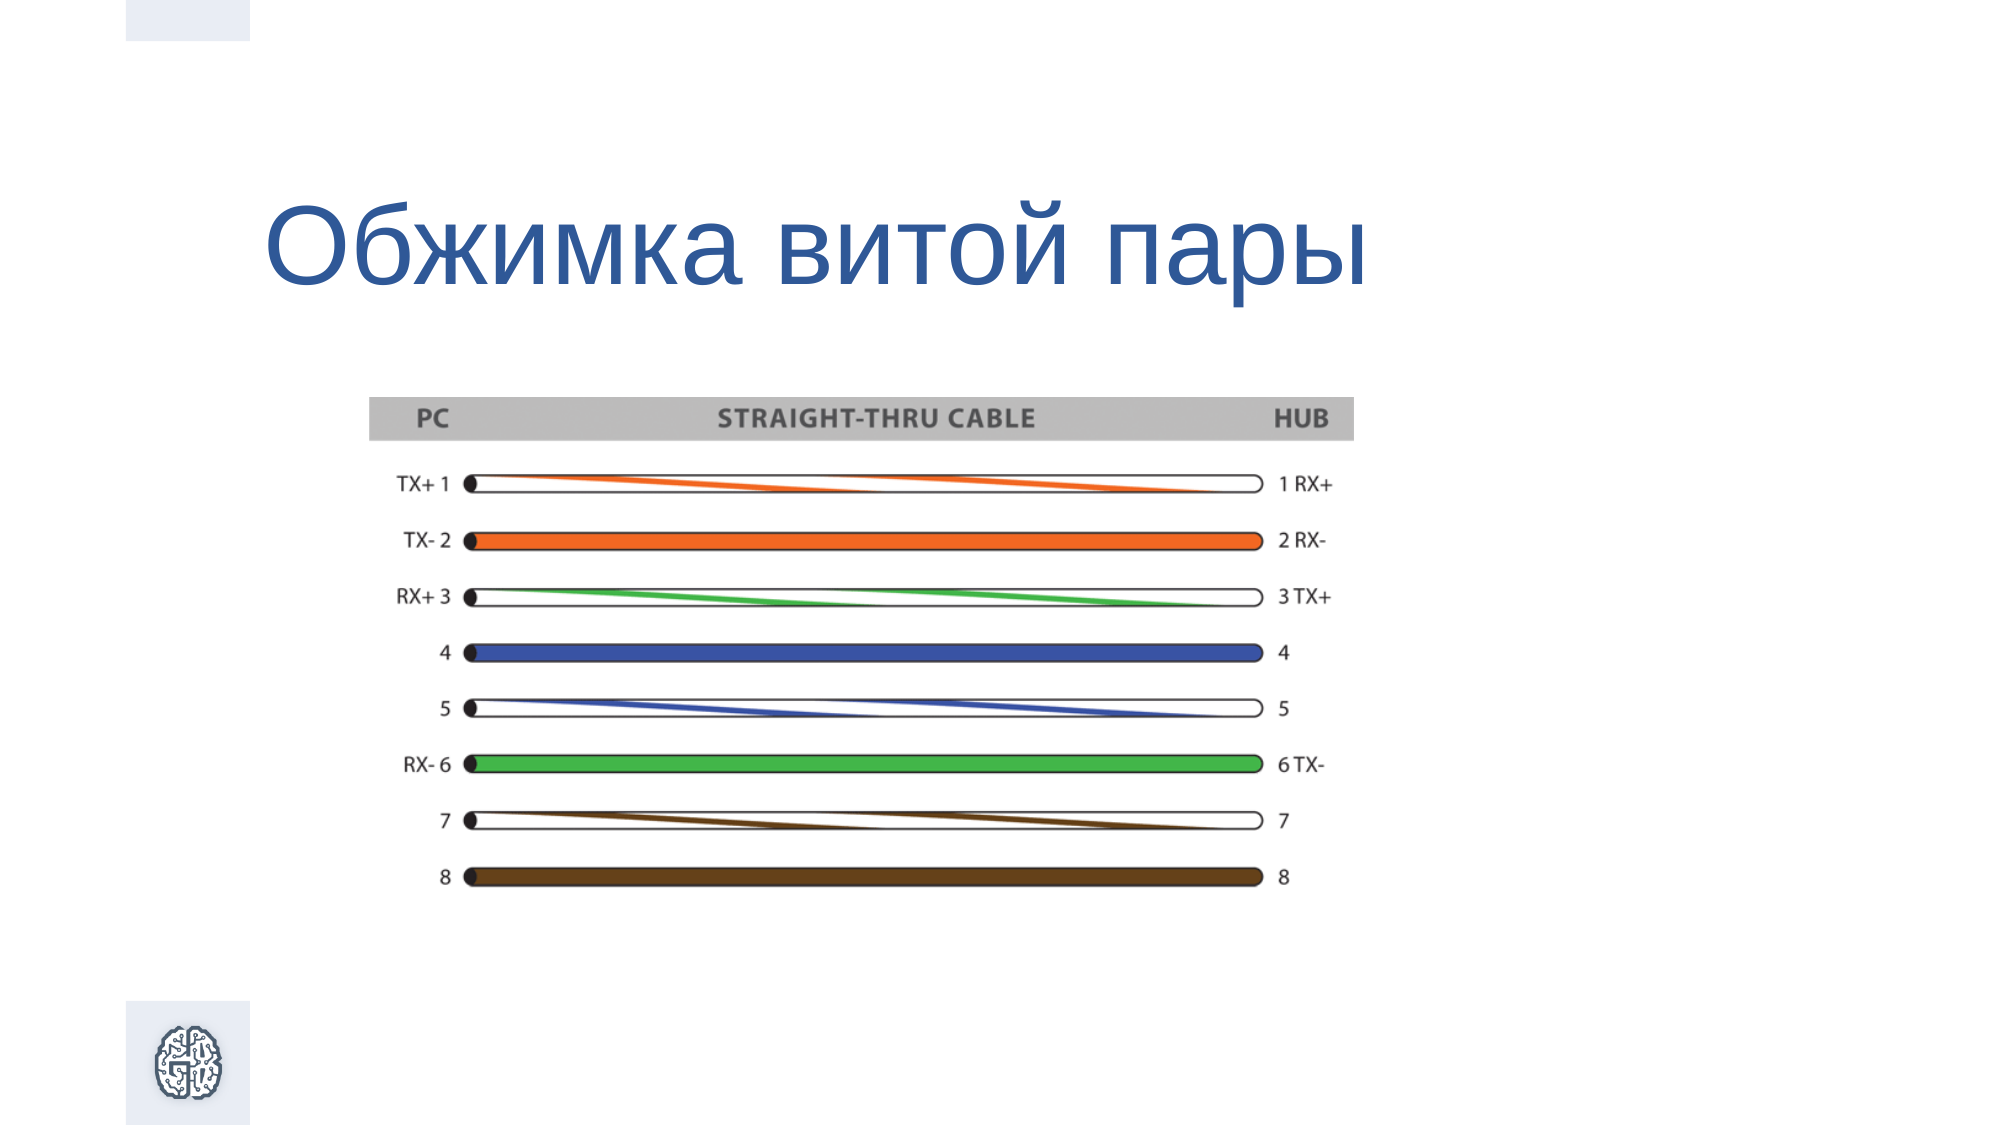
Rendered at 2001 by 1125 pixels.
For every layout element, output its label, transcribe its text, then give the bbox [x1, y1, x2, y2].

title Обжимка витой пары [248, 124, 1752, 372]
picture [368, 397, 1354, 913]
picture [144, 1016, 232, 1110]
